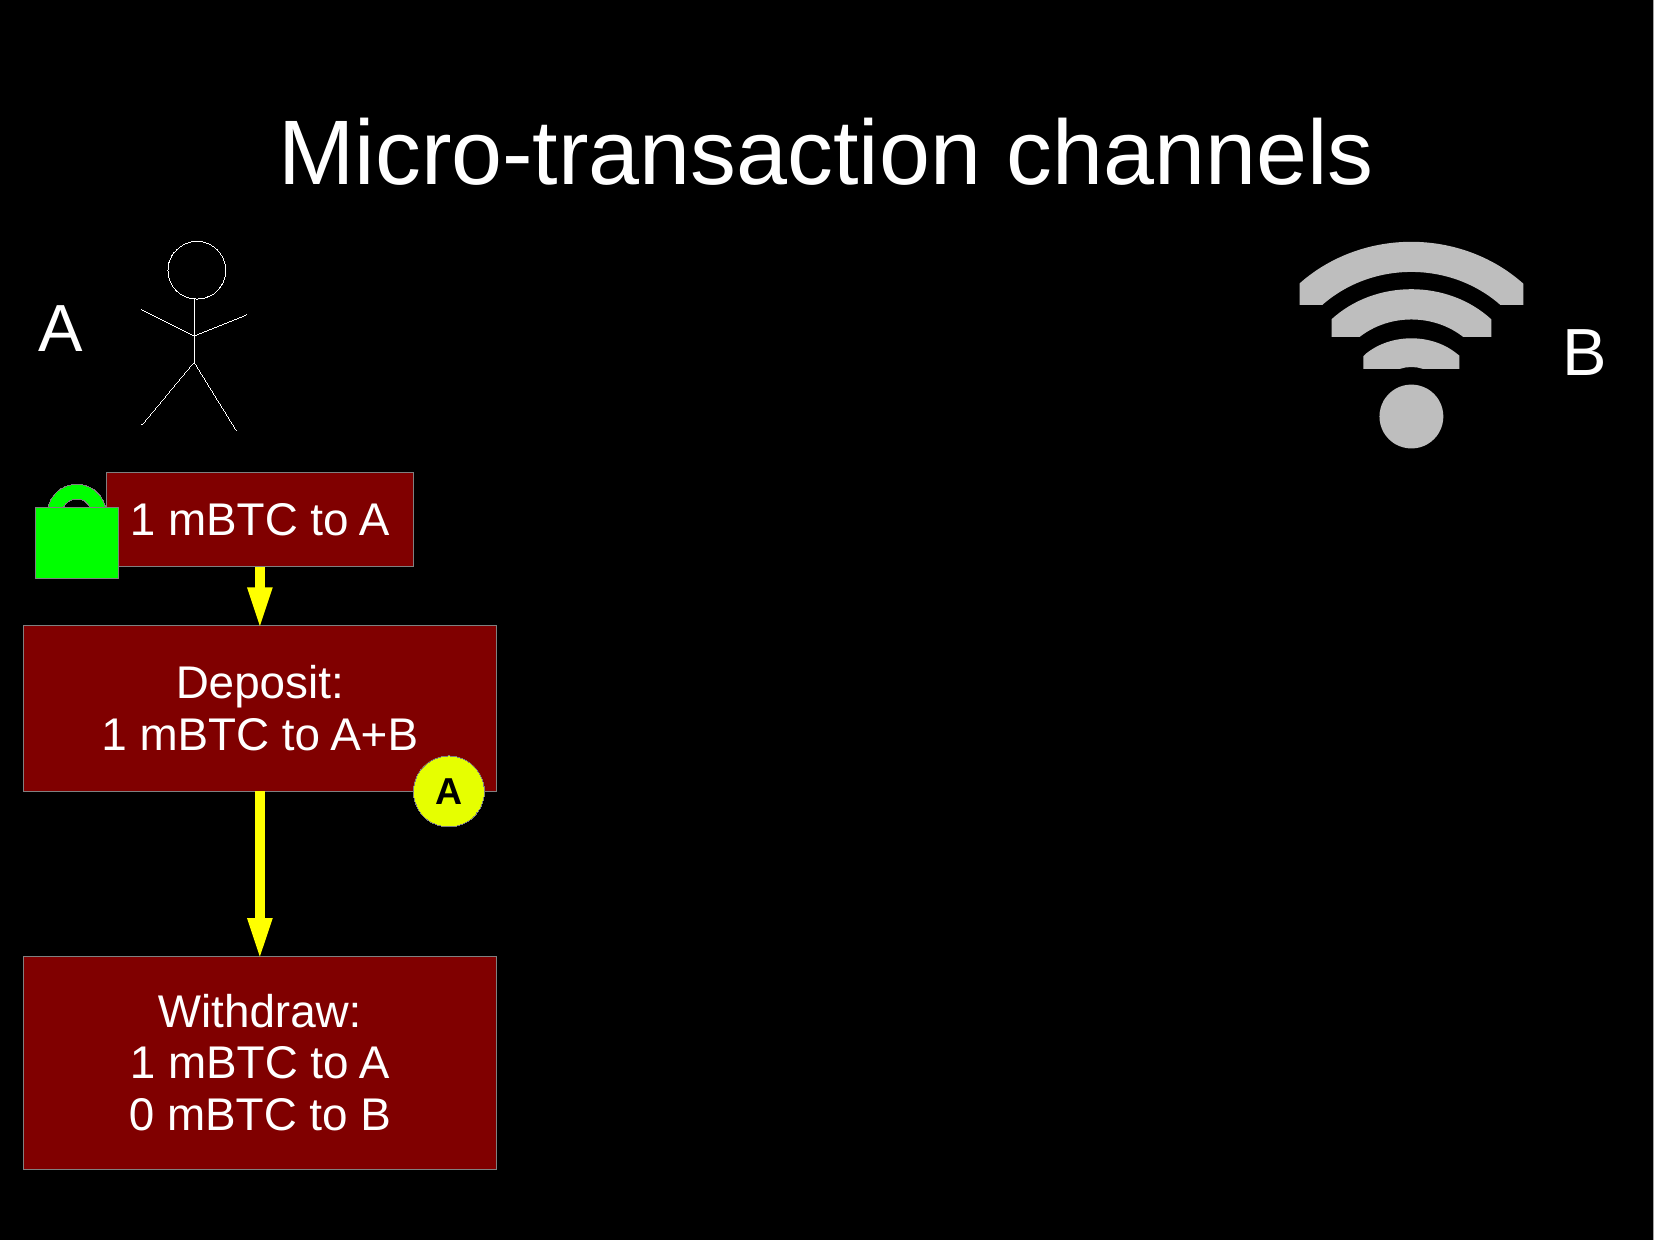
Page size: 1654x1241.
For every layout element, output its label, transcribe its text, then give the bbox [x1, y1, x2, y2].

picture [1275, 200, 1548, 473]
text_box [35, 484, 119, 579]
text_box A [23, 283, 98, 374]
text_box Withdraw: 1 mBTC to A 0 mBTC to B [23, 956, 497, 1170]
text_box Deposit: 1 mBTC to A+B [23, 625, 497, 792]
title Micro-transaction channels [82, 49, 1571, 257]
text_box A [413, 755, 485, 827]
text_box B [1547, 307, 1622, 397]
text_box 1 mBTC to A [106, 472, 414, 567]
